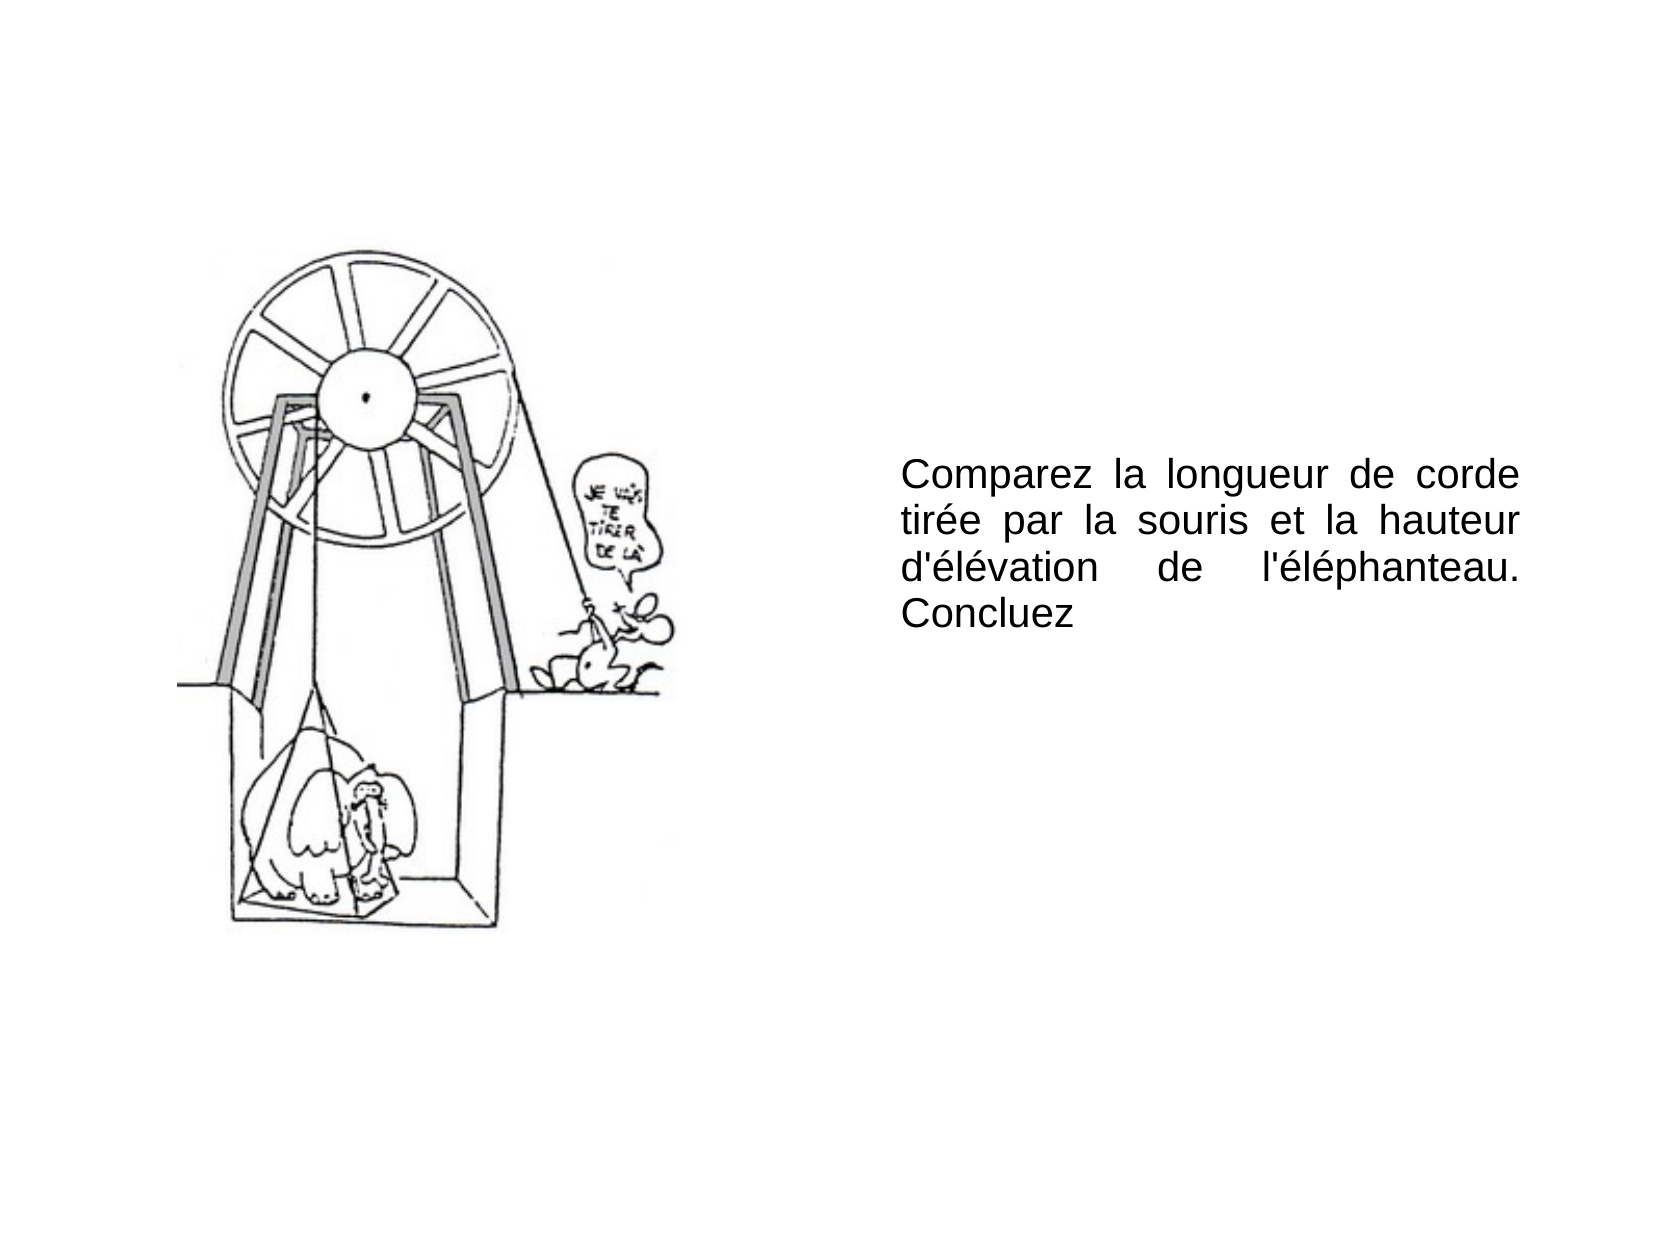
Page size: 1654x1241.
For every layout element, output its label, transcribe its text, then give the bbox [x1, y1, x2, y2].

chart [177, 236, 697, 944]
text_box Comparez la longueur de corde tirée par la souris et la hauteur d'élévation de l'éléphanteau. Concluez [885, 442, 1536, 646]
